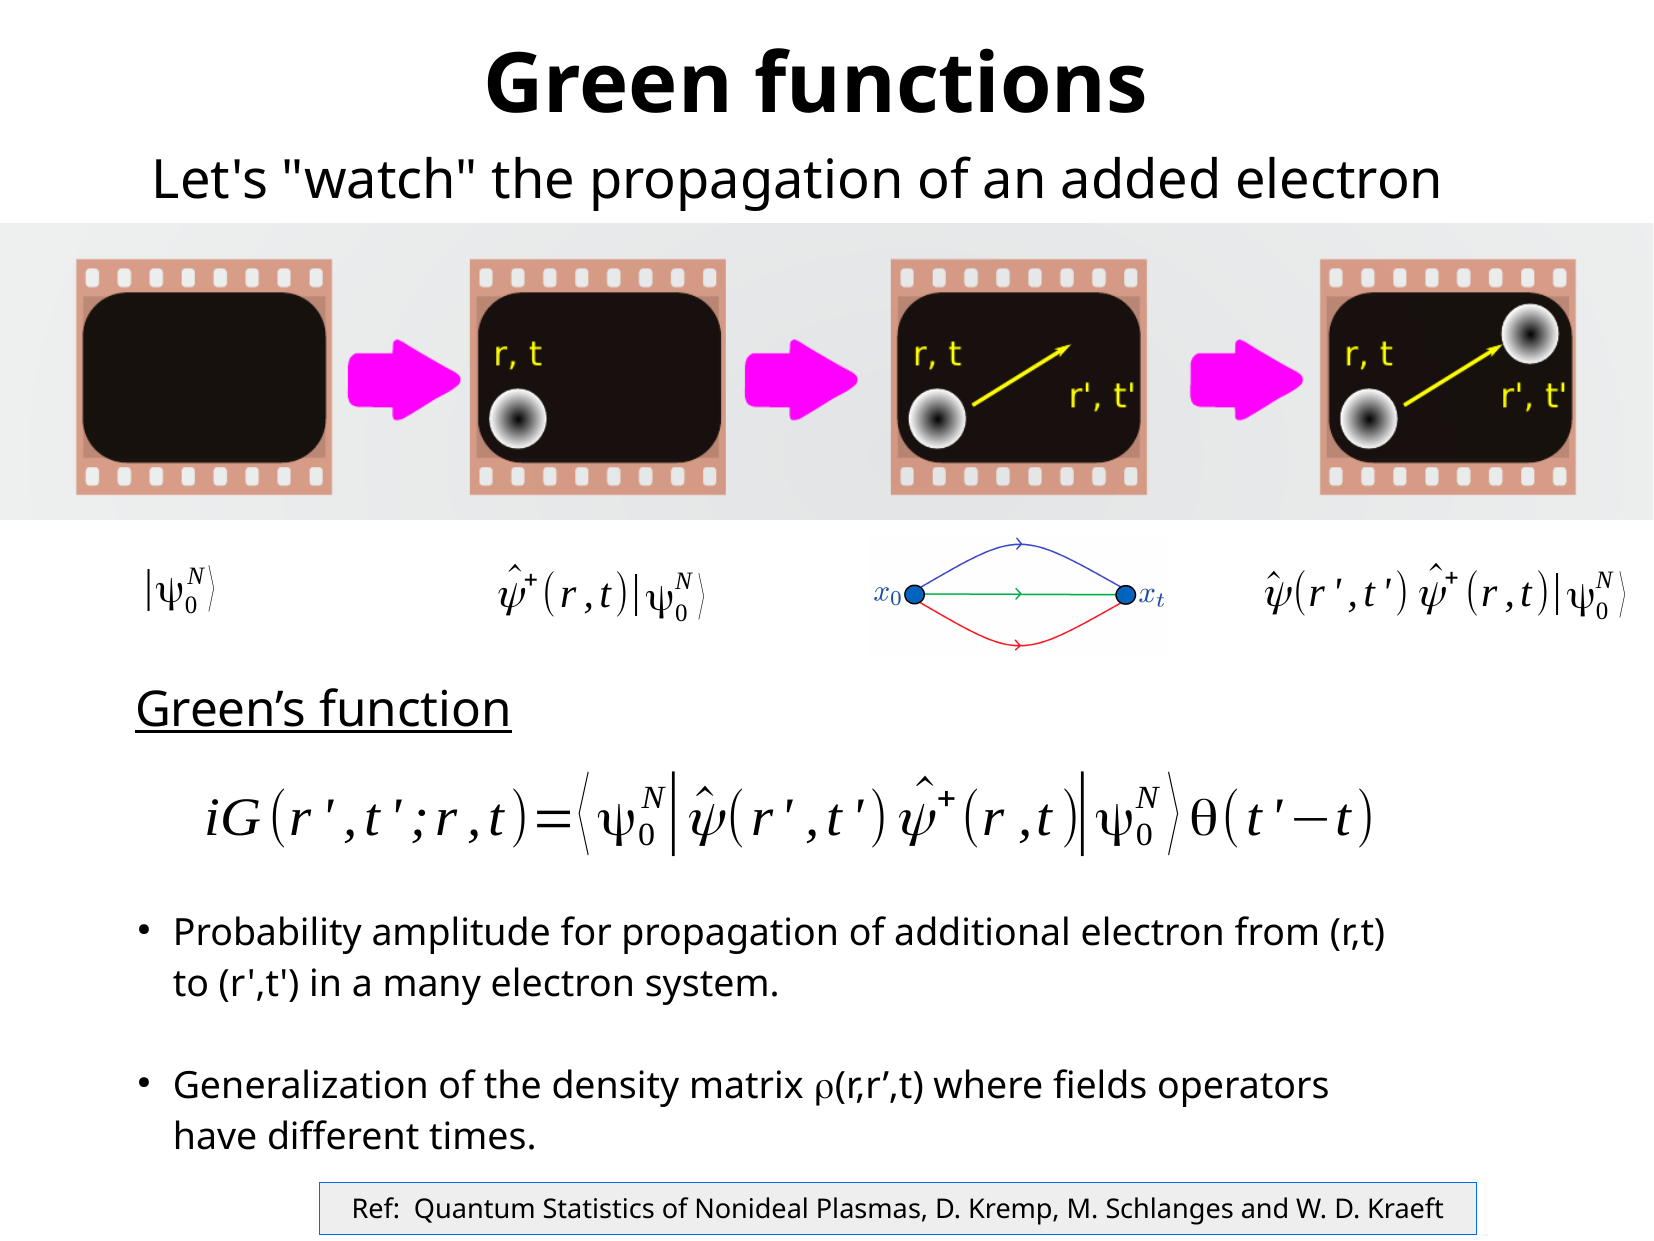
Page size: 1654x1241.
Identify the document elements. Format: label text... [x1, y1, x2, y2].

text_box Probability amplitude for propagation of additional electron from (r,t) to (r',t') in a many electron system. Generalization of the density matrix r(r,r’,t) where fields operators have different times. [122, 897, 1418, 1158]
chart [190, 767, 1391, 858]
title Green functions Let's "watch" the propagation of an added electron [82, 14, 1571, 223]
chart [481, 561, 717, 626]
chart [129, 561, 228, 620]
text_box Ref: Quantum Statistics of Nonideal Plasmas, D. Kremp, M. Schlanges and W. D. Kraeft [319, 1182, 1477, 1235]
picture [0, 223, 1654, 520]
chart [1248, 559, 1638, 624]
list Green’s function [82, 673, 579, 774]
picture [869, 534, 1170, 657]
